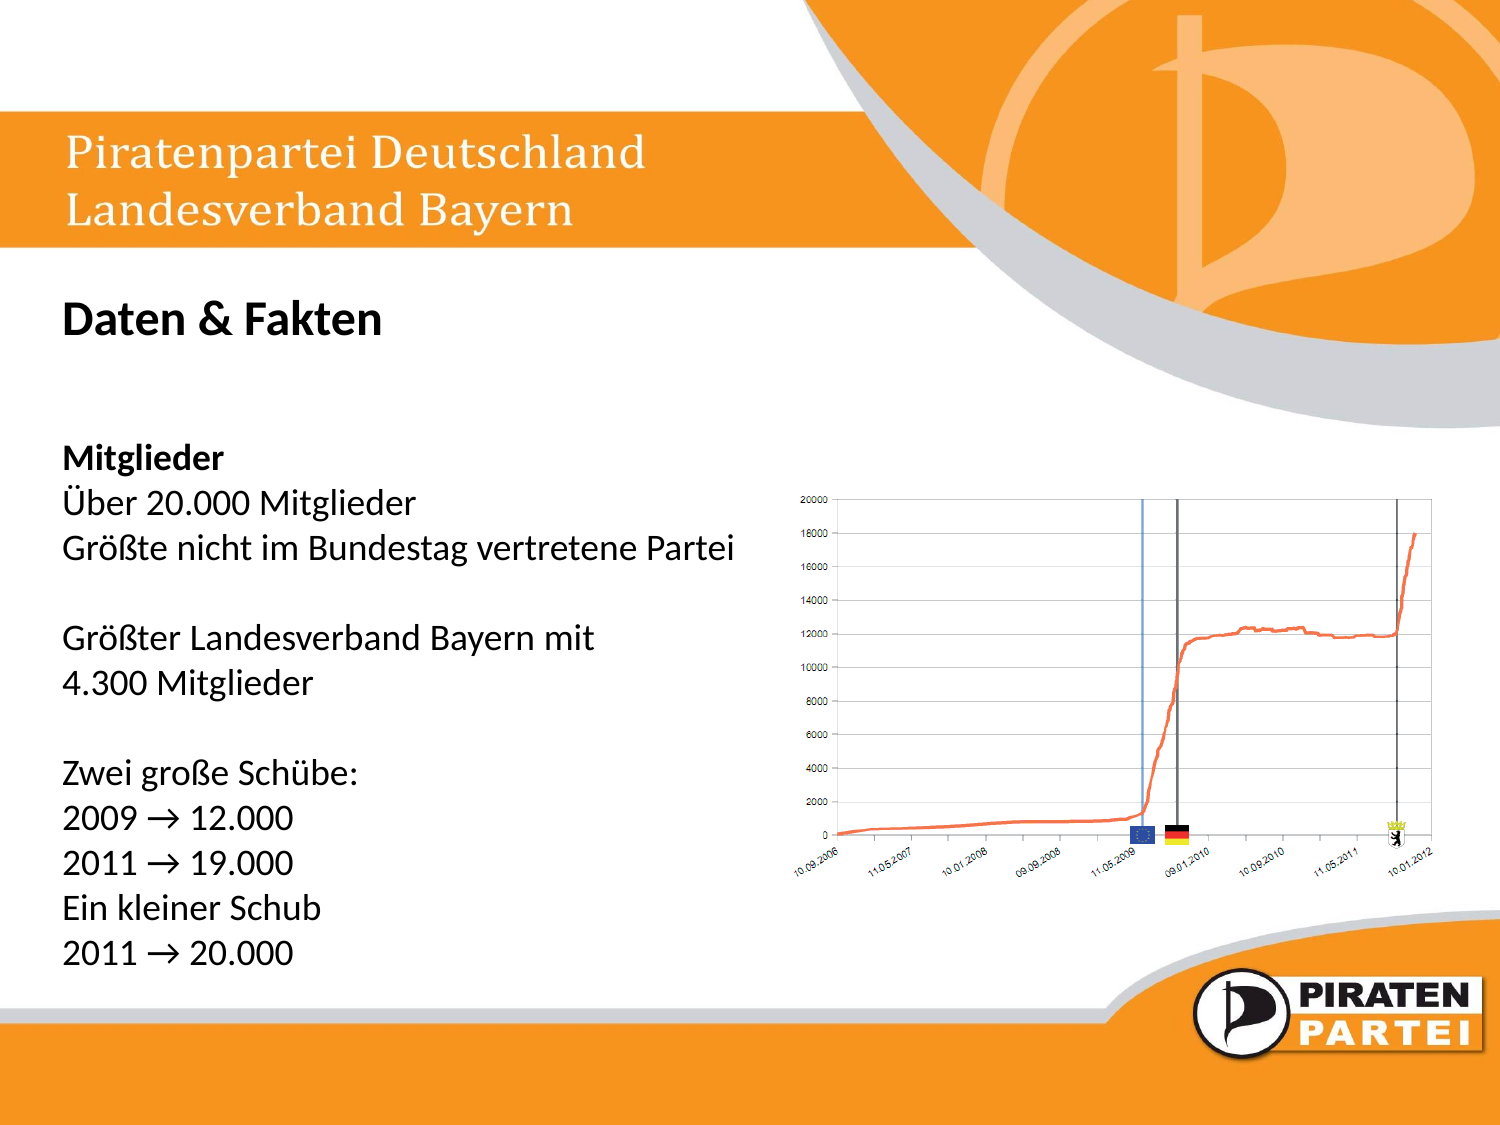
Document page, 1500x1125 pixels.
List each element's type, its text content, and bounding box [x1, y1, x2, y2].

picture [0, 0, 1500, 1125]
text_box Daten & Fakten [47, 277, 398, 353]
text_box Mitglieder Über 20.000 Mitglieder Größte nicht im Bundestag vertretene Partei Größter Landesverband Bayern mit 4.300 Mitglieder Zwei große Schübe: 2009 → 12.000 2011 → 19.000 Ein kleiner Schub 2011 → 20.000 [47, 425, 1212, 981]
